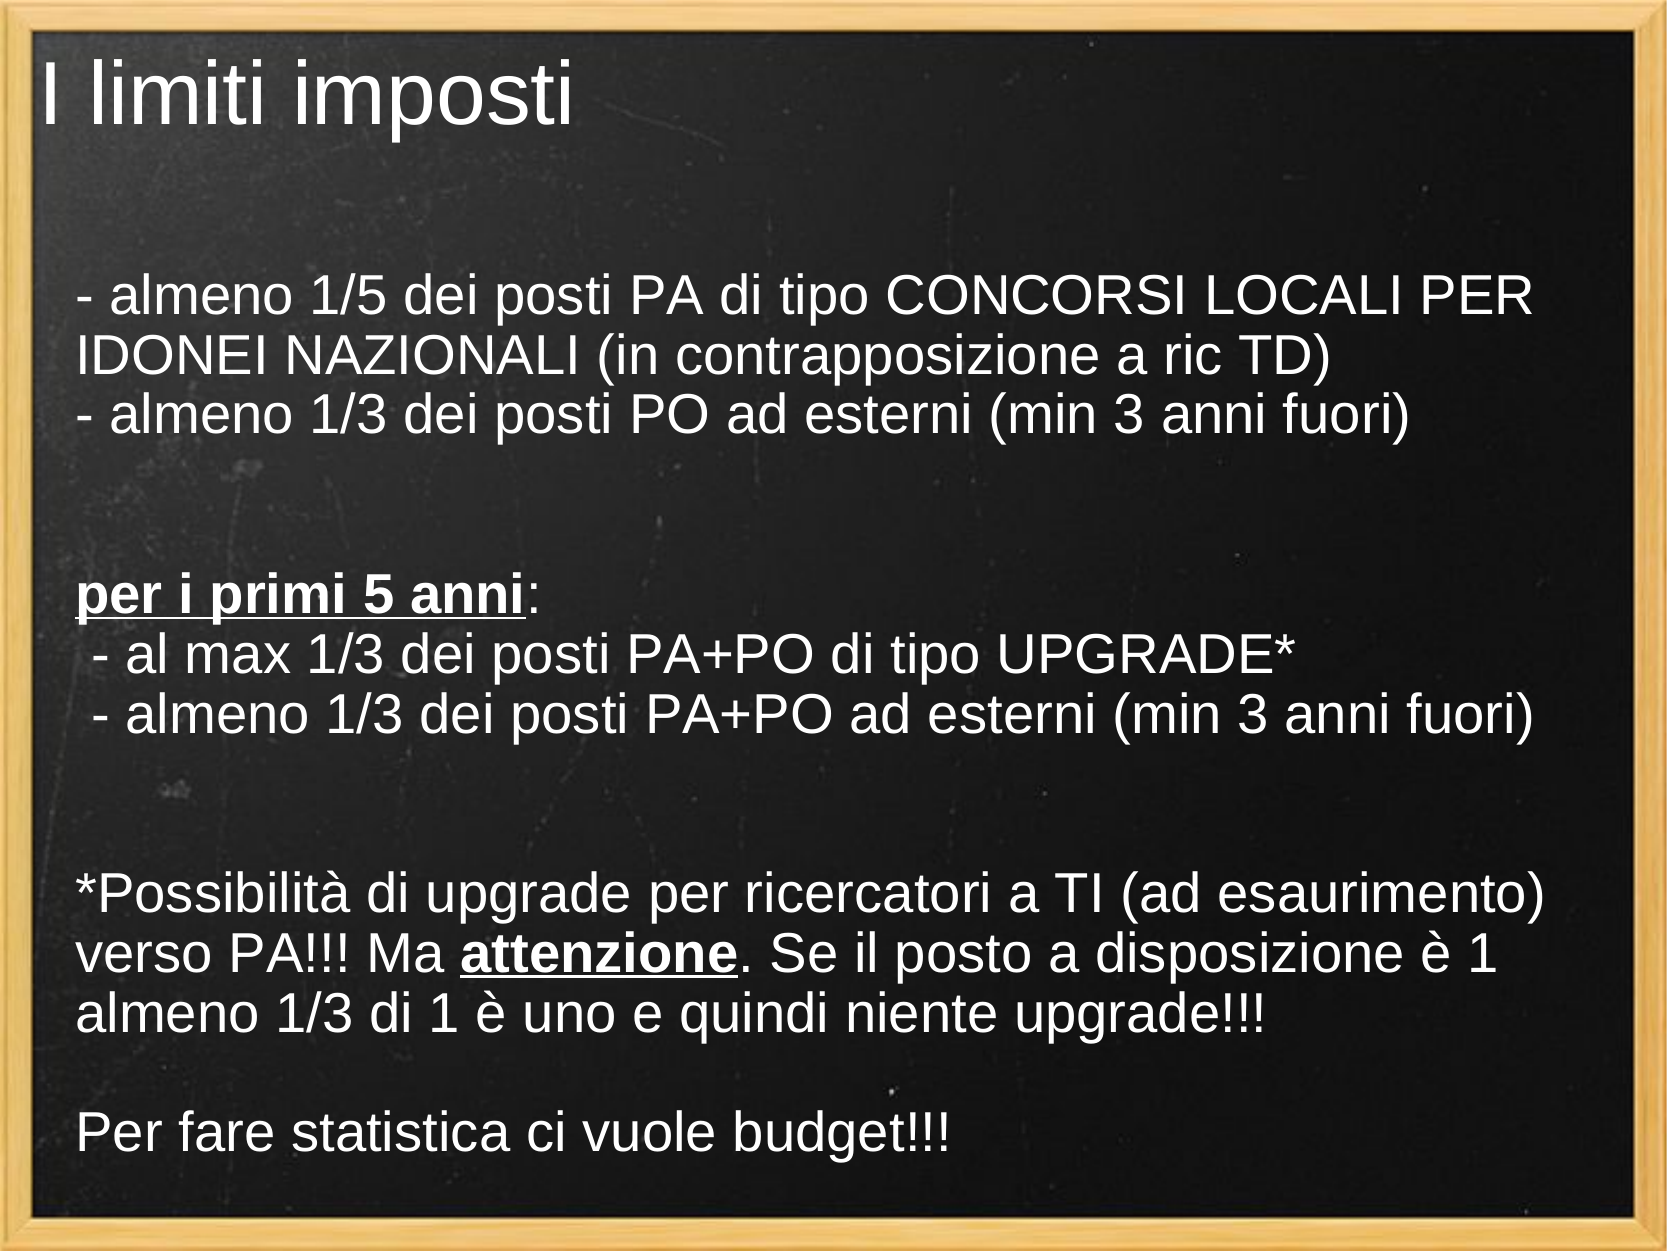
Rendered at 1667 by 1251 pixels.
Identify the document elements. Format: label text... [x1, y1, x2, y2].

title I limiti imposti [39, 48, 1625, 276]
list - almeno 1/5 dei posti PA di tipo CONCORSI LOCALI PER IDONEI NAZIONALI (in contrapposizione a ric TD) - almeno 1/3 dei posti PO ad esterni (min 3 anni fuori) per i primi 5 anni: - al max 1/3 dei posti PA+PO di tipo UPGRADE* - almeno 1/3 dei posti PA+PO ad esterni (min 3 anni fuori) *Possibilità di upgrade per ricercatori a TI (ad esaurimento) verso PA!!! Ma attenzione. Se il posto a disposizione è 1 almeno 1/3 di 1 è uno e quindi niente upgrade!!! Per fare statistica ci vuole budget!!! [60, 76, 1626, 1174]
picture [0, 0, 1667, 1251]
